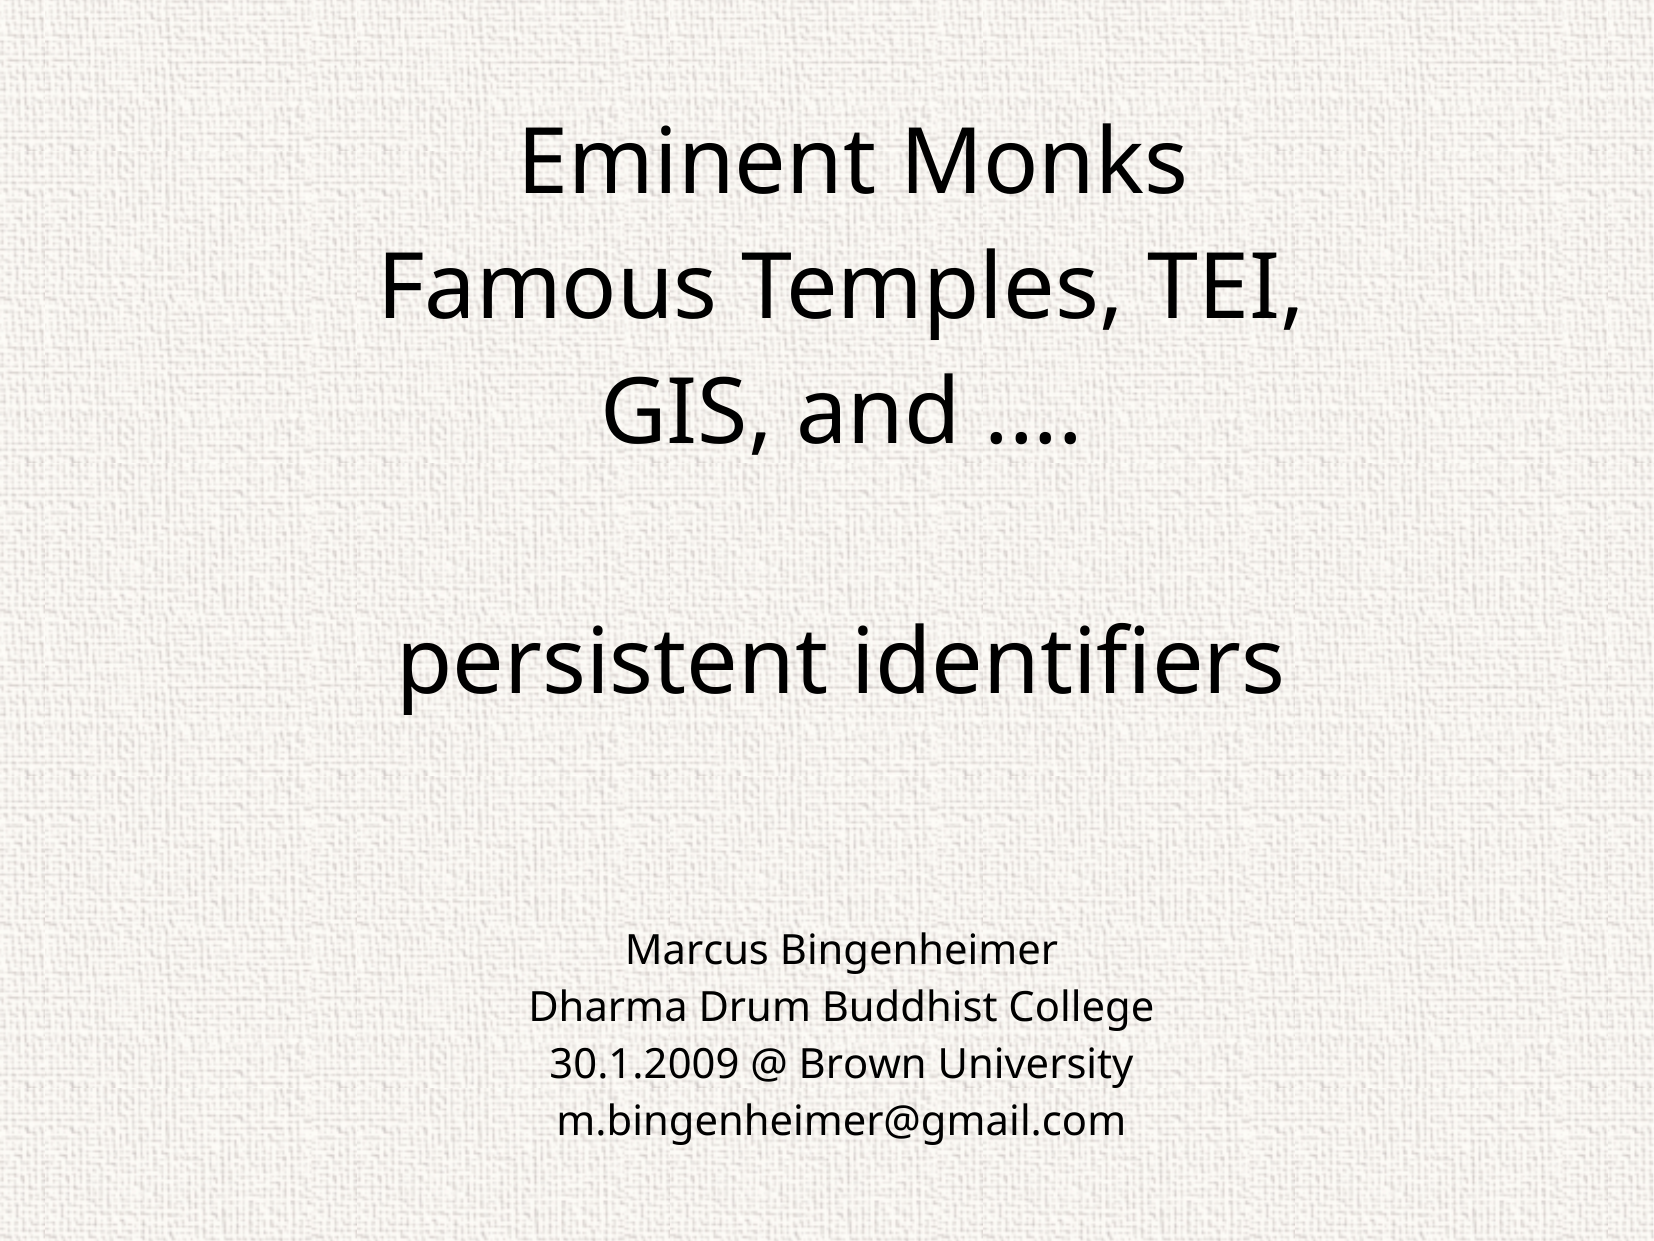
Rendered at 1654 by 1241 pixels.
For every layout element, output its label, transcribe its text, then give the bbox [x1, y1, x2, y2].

picture [0, 0, 1654, 1241]
title Eminent Monks Famous Temples, TEI, GIS, and .... persistent identifiers Marcus Bingenheimer Dharma Drum Buddhist College 30.1.2009 @ Brown University m.bingenheimer@gmail.com [354, 89, 1329, 1155]
